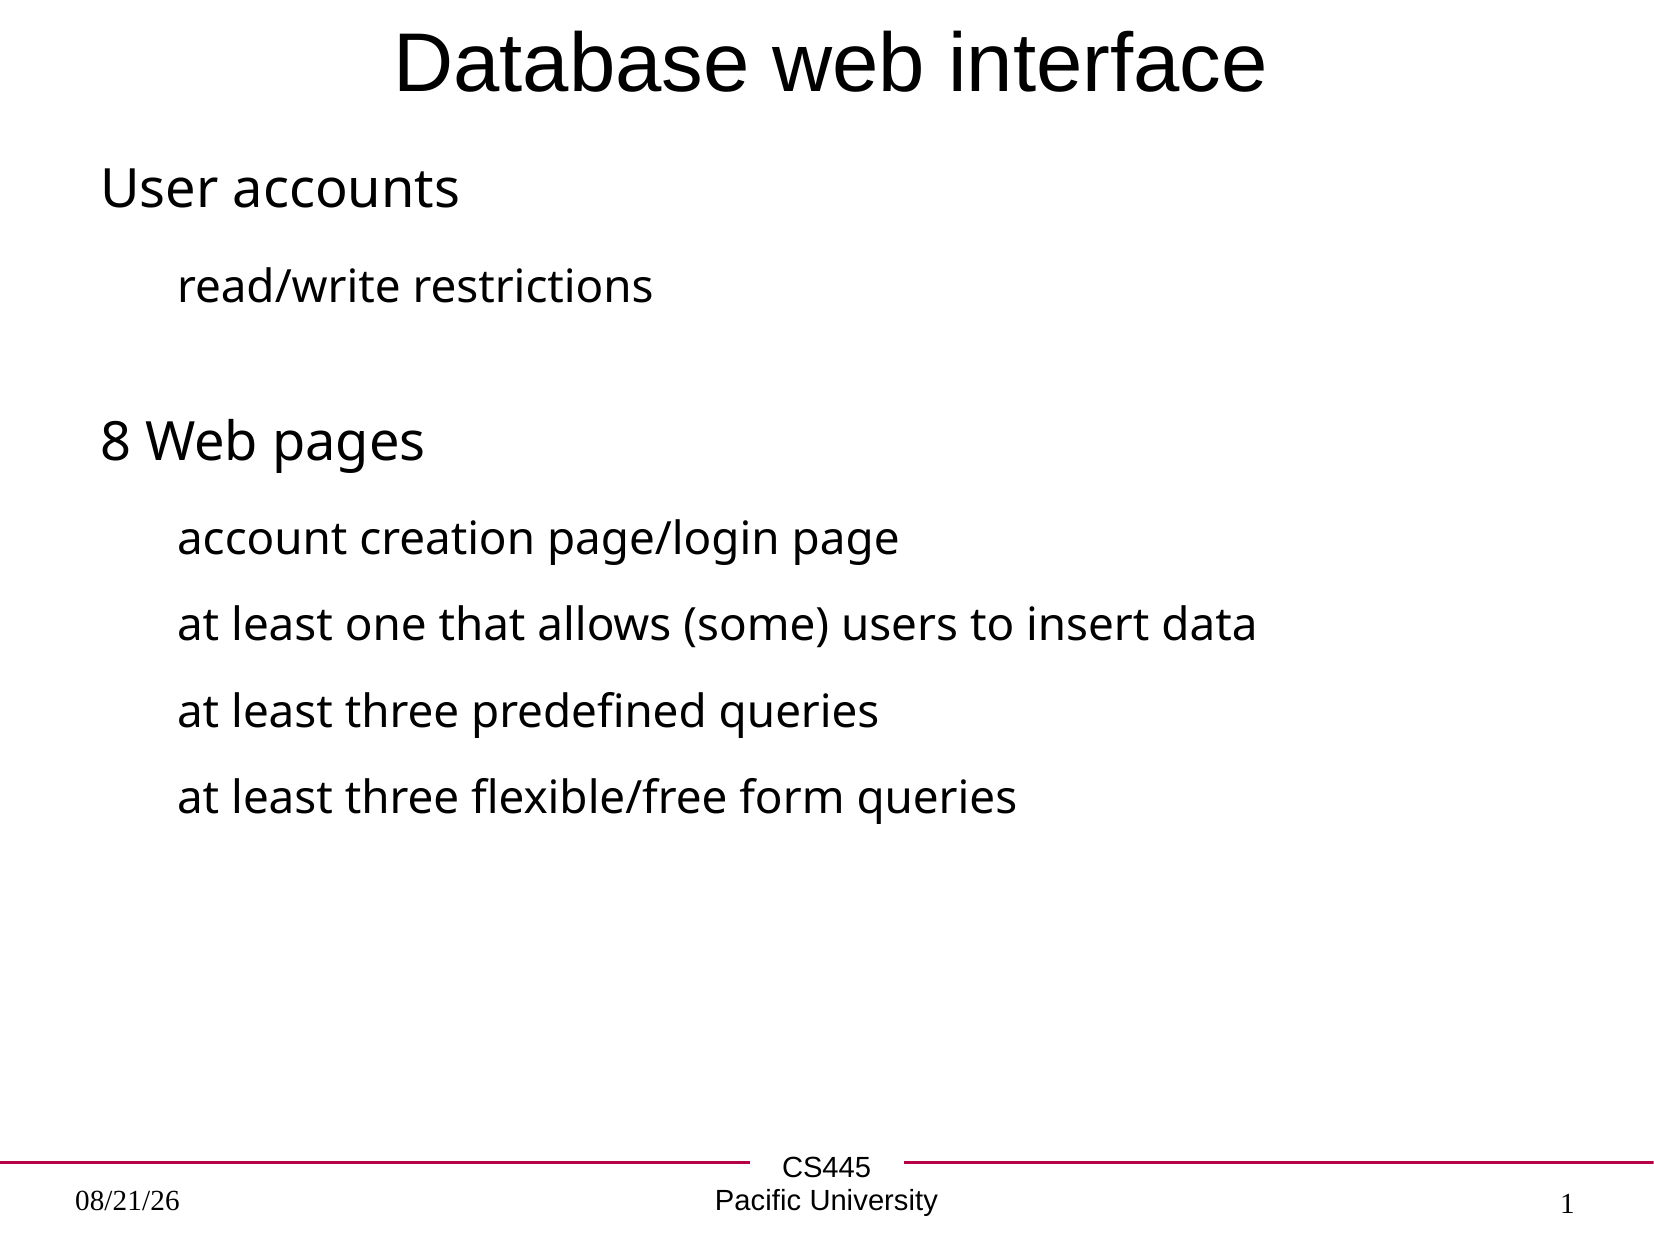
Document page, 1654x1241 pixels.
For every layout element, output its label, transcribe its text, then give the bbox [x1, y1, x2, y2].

list User accounts read/write restrictions 8 Web pages account creation page/login page at least one that allows (some) users to insert data at least three predefined queries at least three flexible/free form queries [82, 150, 1571, 1111]
title Database web interface [86, 11, 1576, 113]
